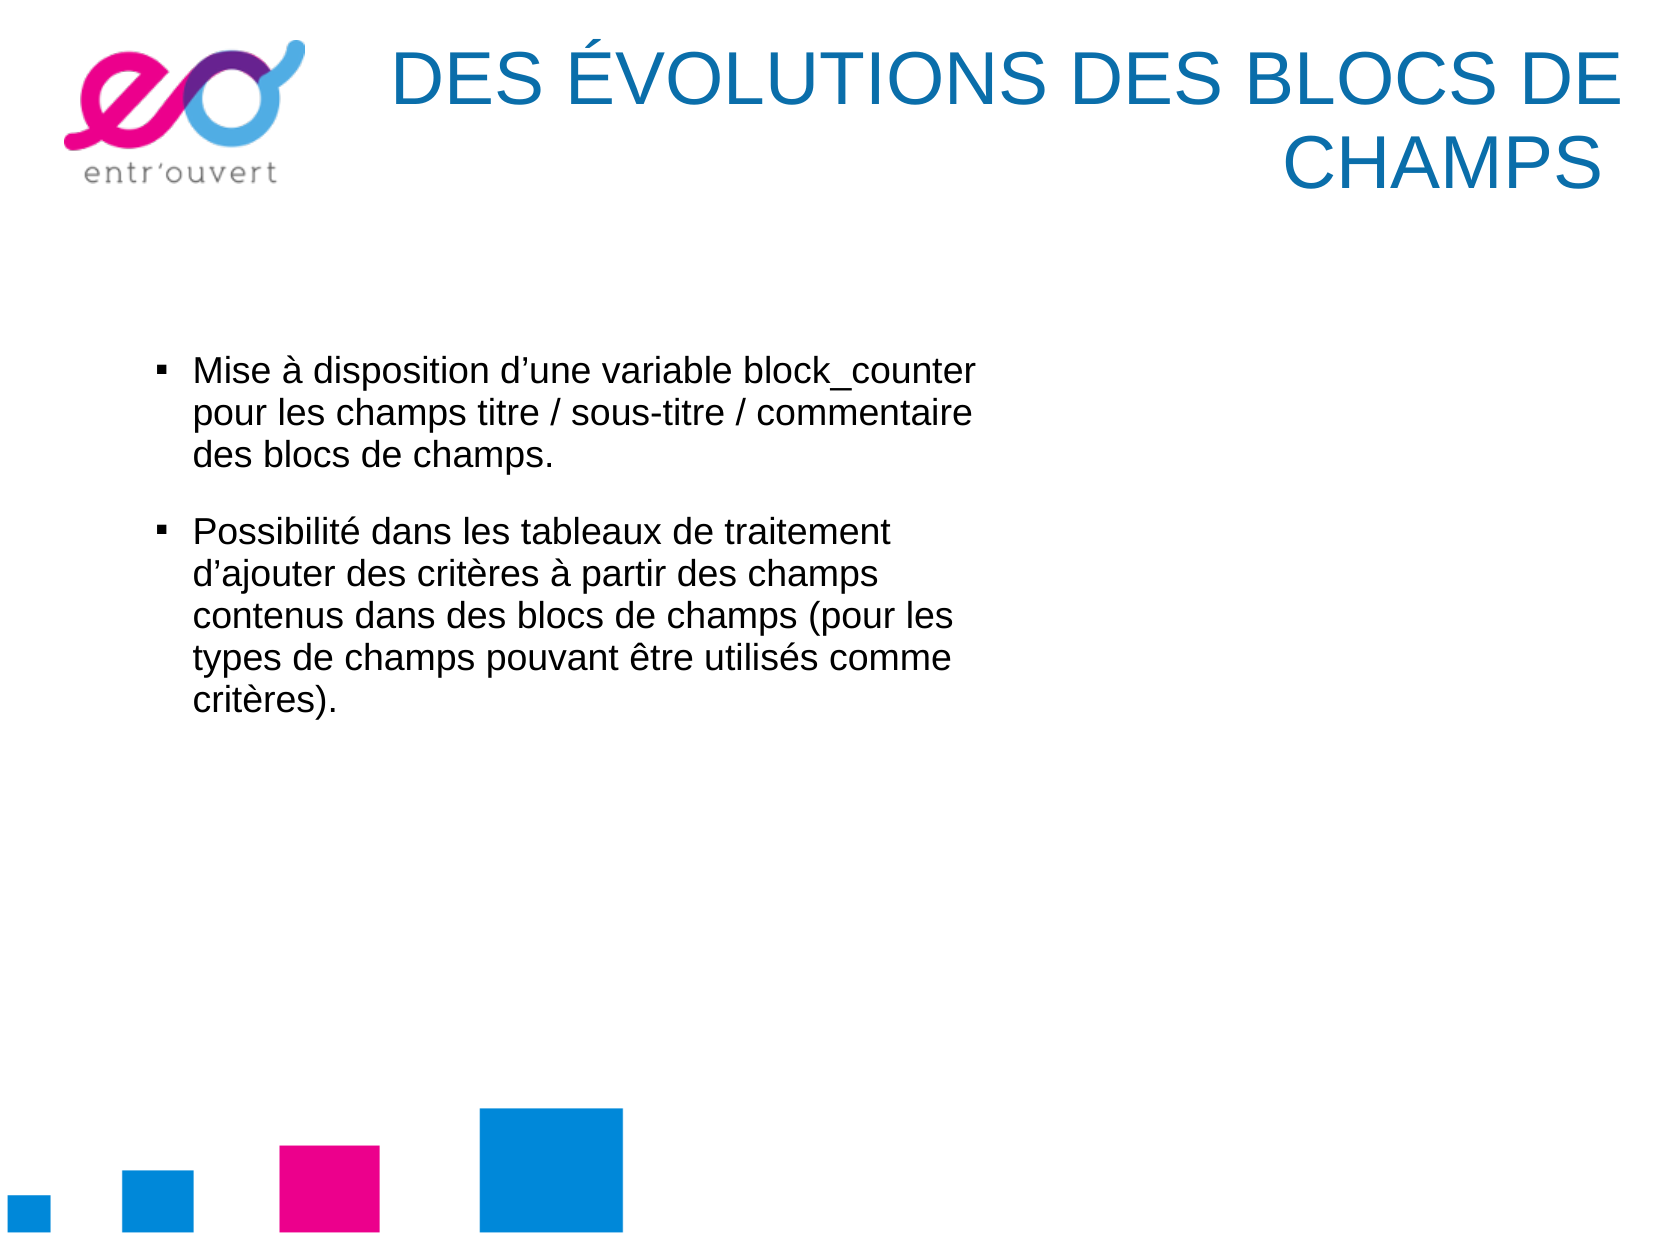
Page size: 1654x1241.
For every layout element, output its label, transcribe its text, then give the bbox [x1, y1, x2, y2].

picture [5, 1106, 626, 1235]
text_box Mise à disposition d’une variable block_counter pour les champs titre / sous-titre / commentaire des blocs de champs. Possibilité dans les tableaux de traitement d’ajouter des critères à partir des champs contenus dans des blocs de champs (pour les types de champs pouvant être utilisés comme critères). [157, 349, 997, 825]
title DES évolutions des blocs de champs [333, 36, 1625, 263]
picture [64, 40, 305, 184]
